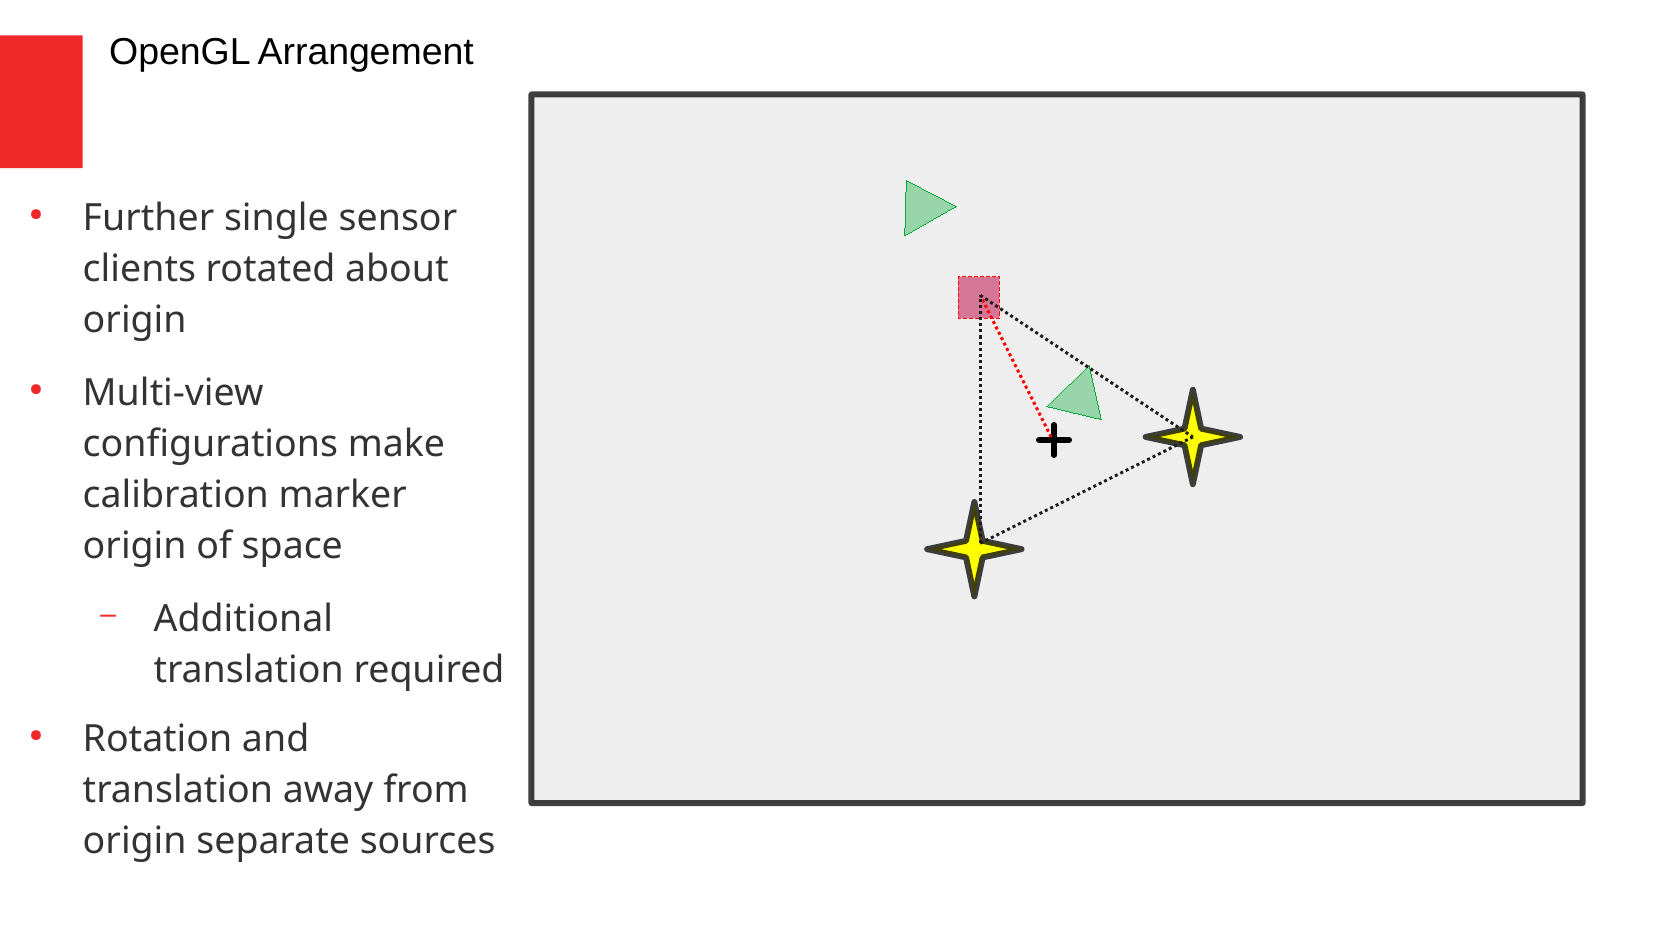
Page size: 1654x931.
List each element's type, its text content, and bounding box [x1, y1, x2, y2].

text_box [531, 94, 1583, 804]
text_box OpenGL Arrangement [94, 23, 508, 110]
list Further single sensor clients rotated about origin Multi-view configurations make calibration marker origin of space Additional translation required Rotation and translation away from origin separate sources [11, 190, 508, 863]
